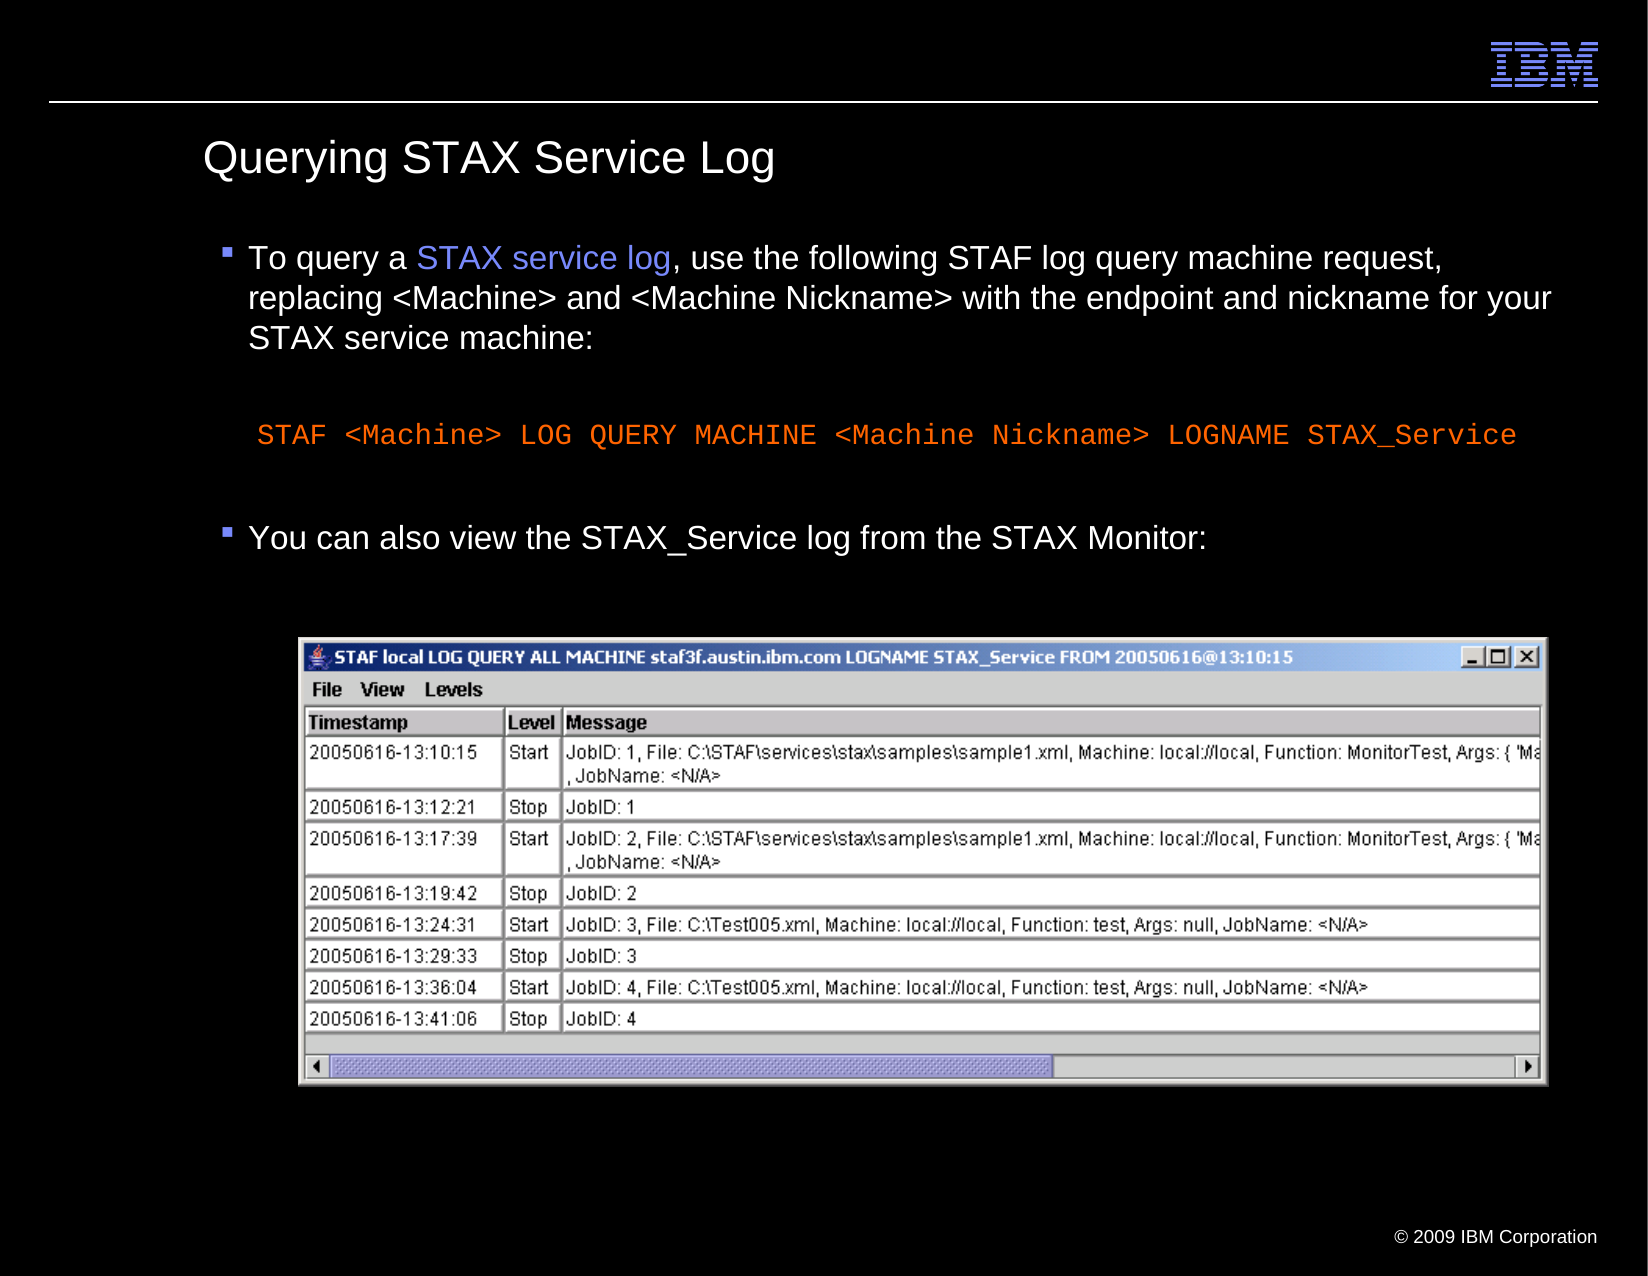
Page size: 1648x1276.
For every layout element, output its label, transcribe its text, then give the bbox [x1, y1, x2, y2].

text_box To query a STAX service log, use the following STAF log query machine request, replacing <Machine> and <Machine Nickname> with the endpoint and nickname for your STAX service machine: STAF <Machine> LOG QUERY MACHINE <Machine Nickname> LOGNAME STAX_Service You can also view the STAX_Service log from the STAX Monitor: [219, 236, 1570, 557]
picture [298, 637, 1549, 1087]
picture [1491, 42, 1598, 87]
title Querying STAX Service Log [186, 125, 1648, 219]
